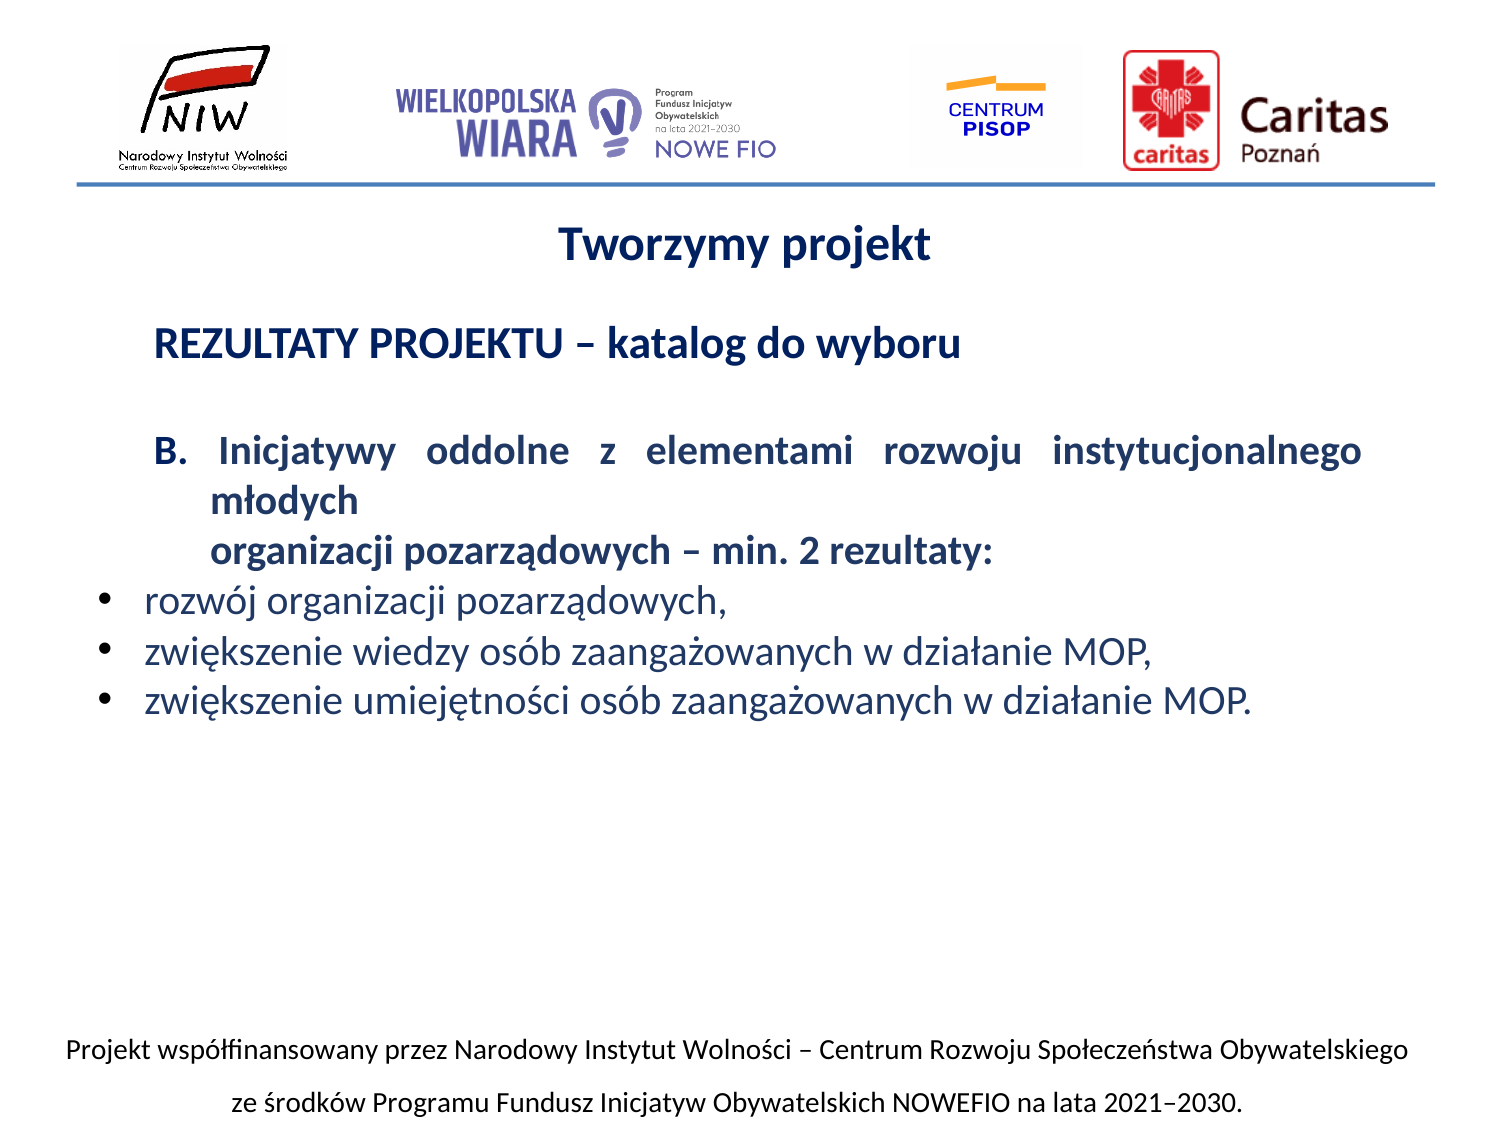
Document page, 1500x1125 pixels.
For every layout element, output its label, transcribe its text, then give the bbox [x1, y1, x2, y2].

list REZULTATY PROJEKTU – katalog do wyboru B. Inicjatywy oddolne z elementami rozwoju instytucjonalnego młodych organizacji pozarządowych – min. 2 rezultaty: rozwój organizacji pozarządowych, zwiększenie wiedzy osób zaangażowanych w działanie MOP, zwiększenie umiejętności osób zaangażowanych w działanie MOP. [97, 313, 1368, 985]
title Tworzymy projekt [70, 203, 1421, 298]
